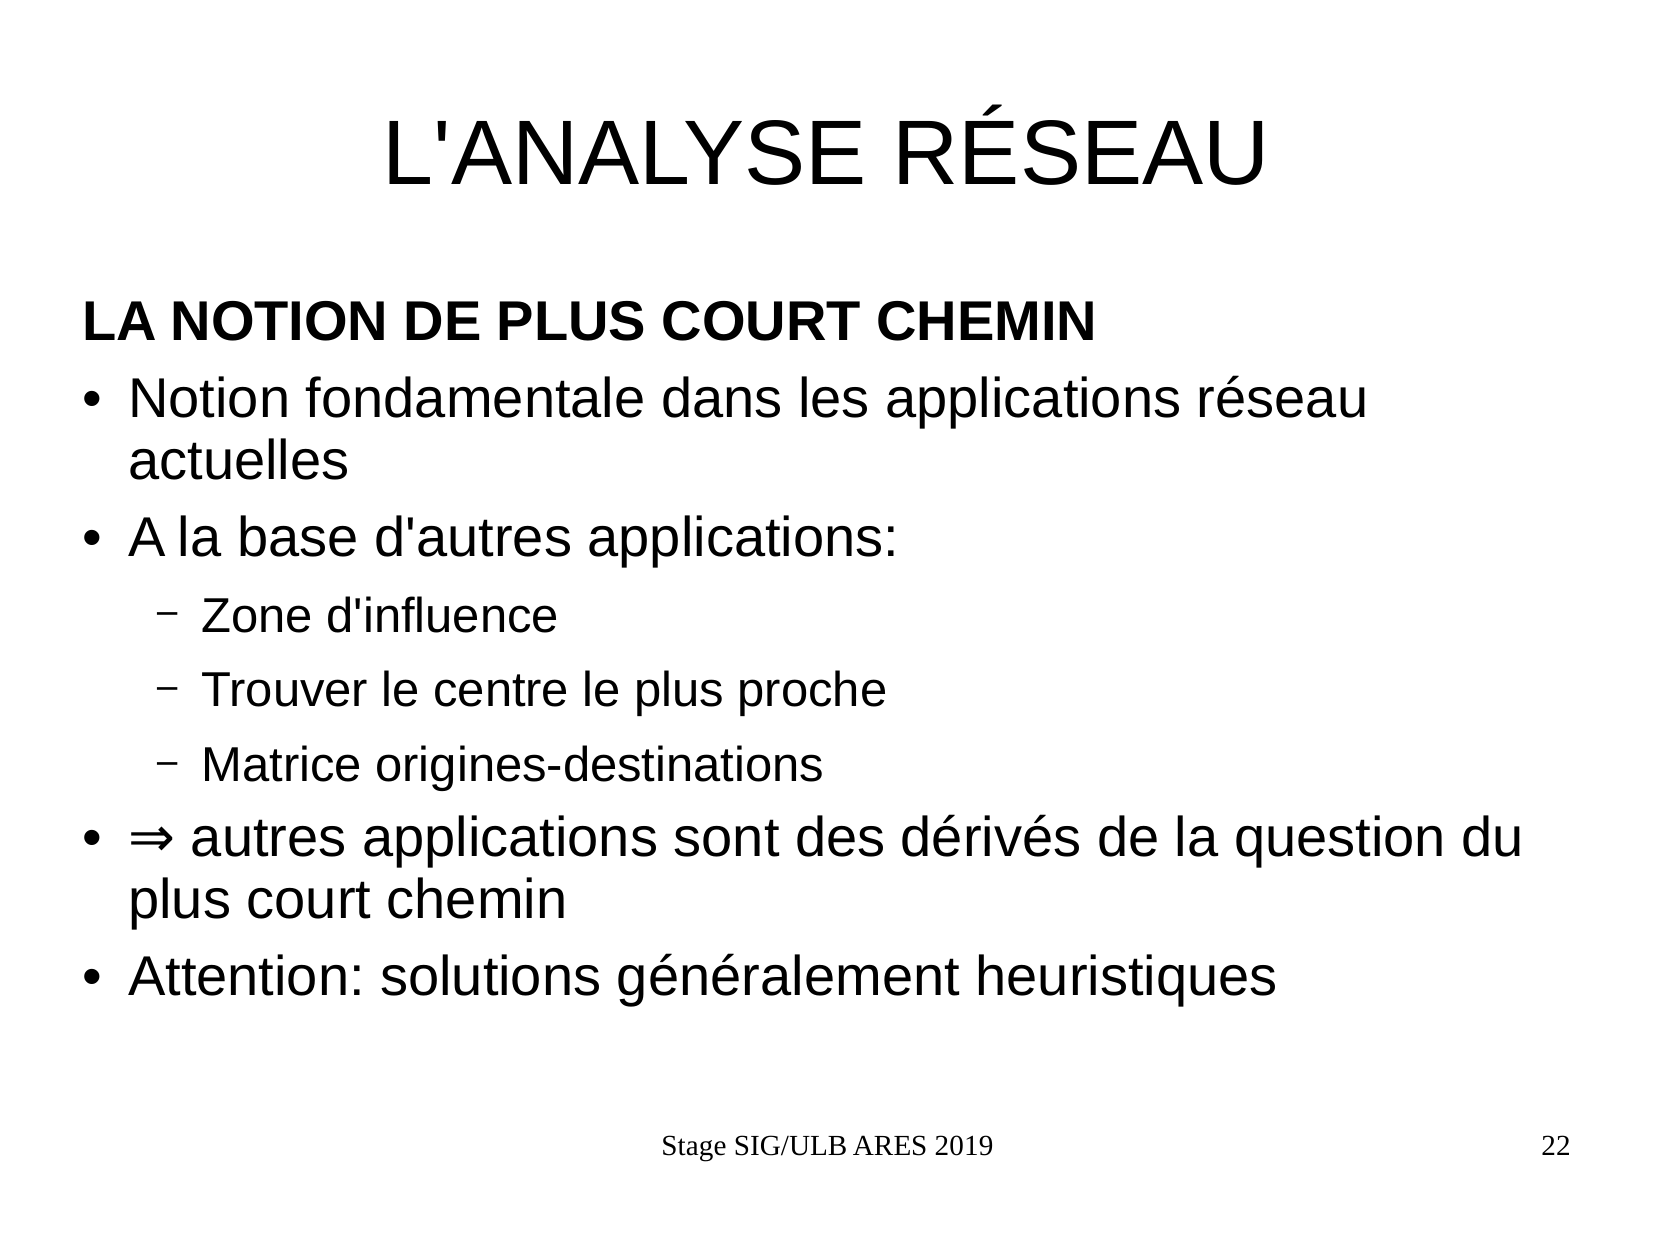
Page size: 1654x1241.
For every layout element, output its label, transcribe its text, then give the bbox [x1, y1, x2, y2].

title L'ANALYSE RÉSEAU [82, 49, 1571, 257]
list LA NOTION DE PLUS COURT CHEMIN Notion fondamentale dans les applications réseau actuelles A la base d'autres applications: Zone d'influence Trouver le centre le plus proche Matrice origines-destinations ⇒ autres applications sont des dérivés de la question du plus court chemin Attention: solutions généralement heuristiques [82, 290, 1571, 1010]
